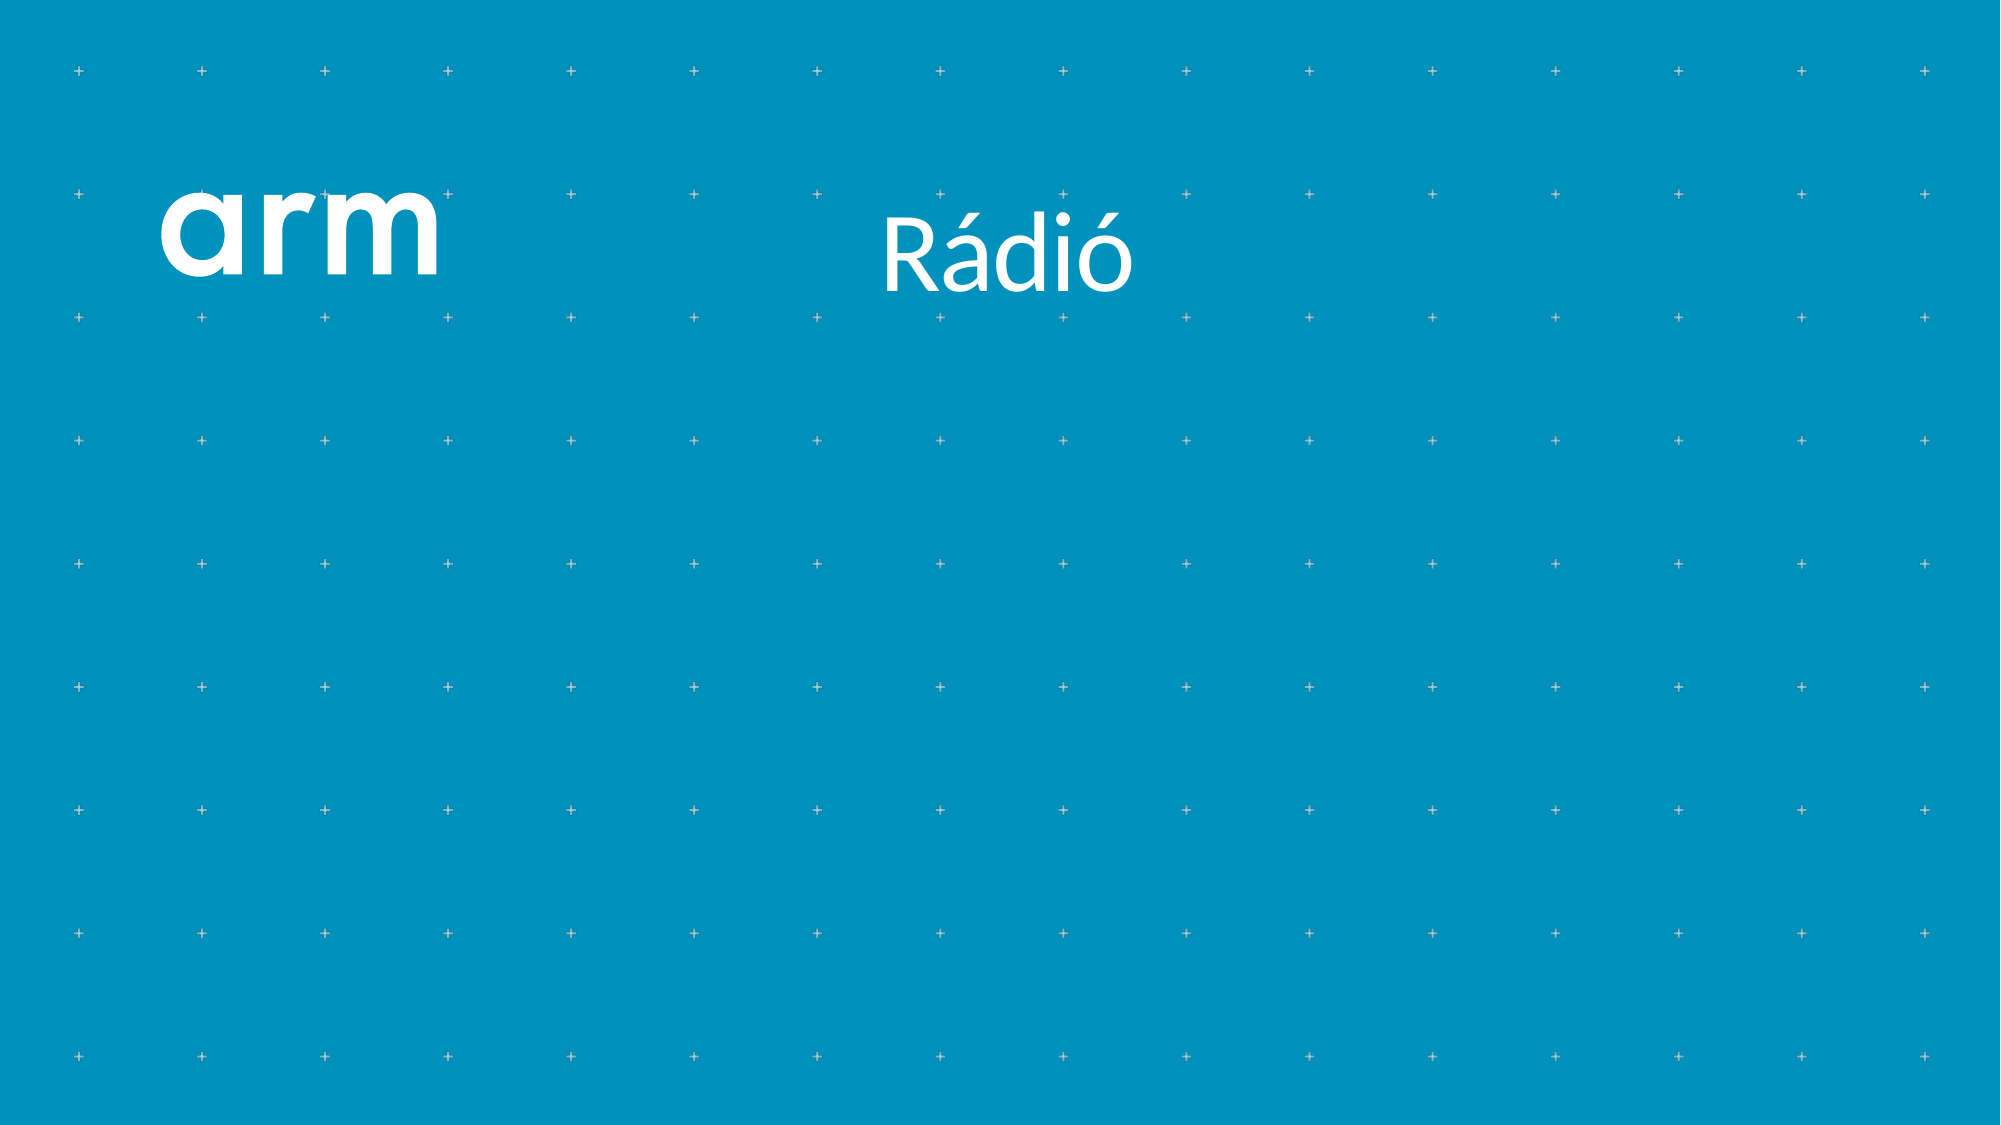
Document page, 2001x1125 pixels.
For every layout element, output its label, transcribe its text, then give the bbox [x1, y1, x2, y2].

title Rádió [879, 198, 1839, 448]
